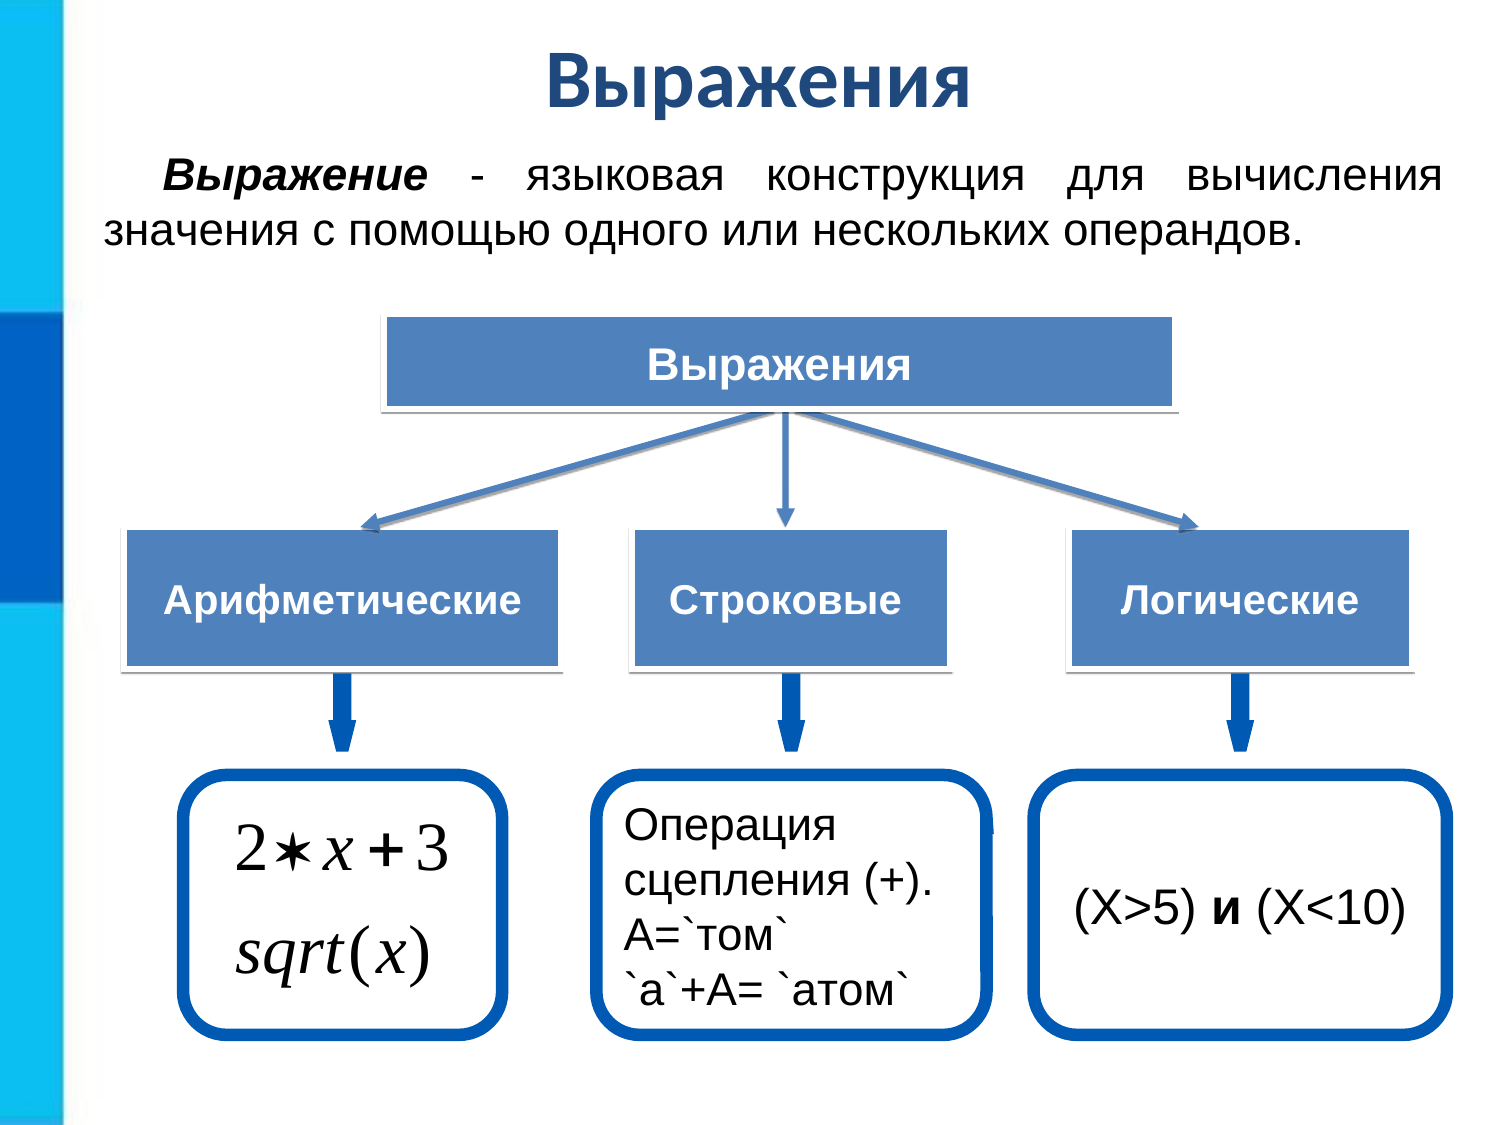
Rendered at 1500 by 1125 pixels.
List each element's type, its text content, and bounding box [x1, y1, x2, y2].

text_box (X>5) и (X<10) [1033, 774, 1447, 1035]
text_box Арифметические [123, 527, 561, 669]
text_box Выражения [112, 30, 1425, 137]
chart [224, 807, 461, 1004]
text_box Логические [1068, 527, 1412, 669]
picture [0, 0, 1500, 1125]
text_box Выражение - языковая конструкция для вычисления значения с помощью одного или нескольких операндов. [88, 137, 1459, 263]
text_box Выражения [383, 314, 1176, 409]
text_box Строковые [631, 527, 951, 669]
text_box Операция сцепления (+). А=`том` `a`+А= `атом` [596, 774, 987, 1035]
